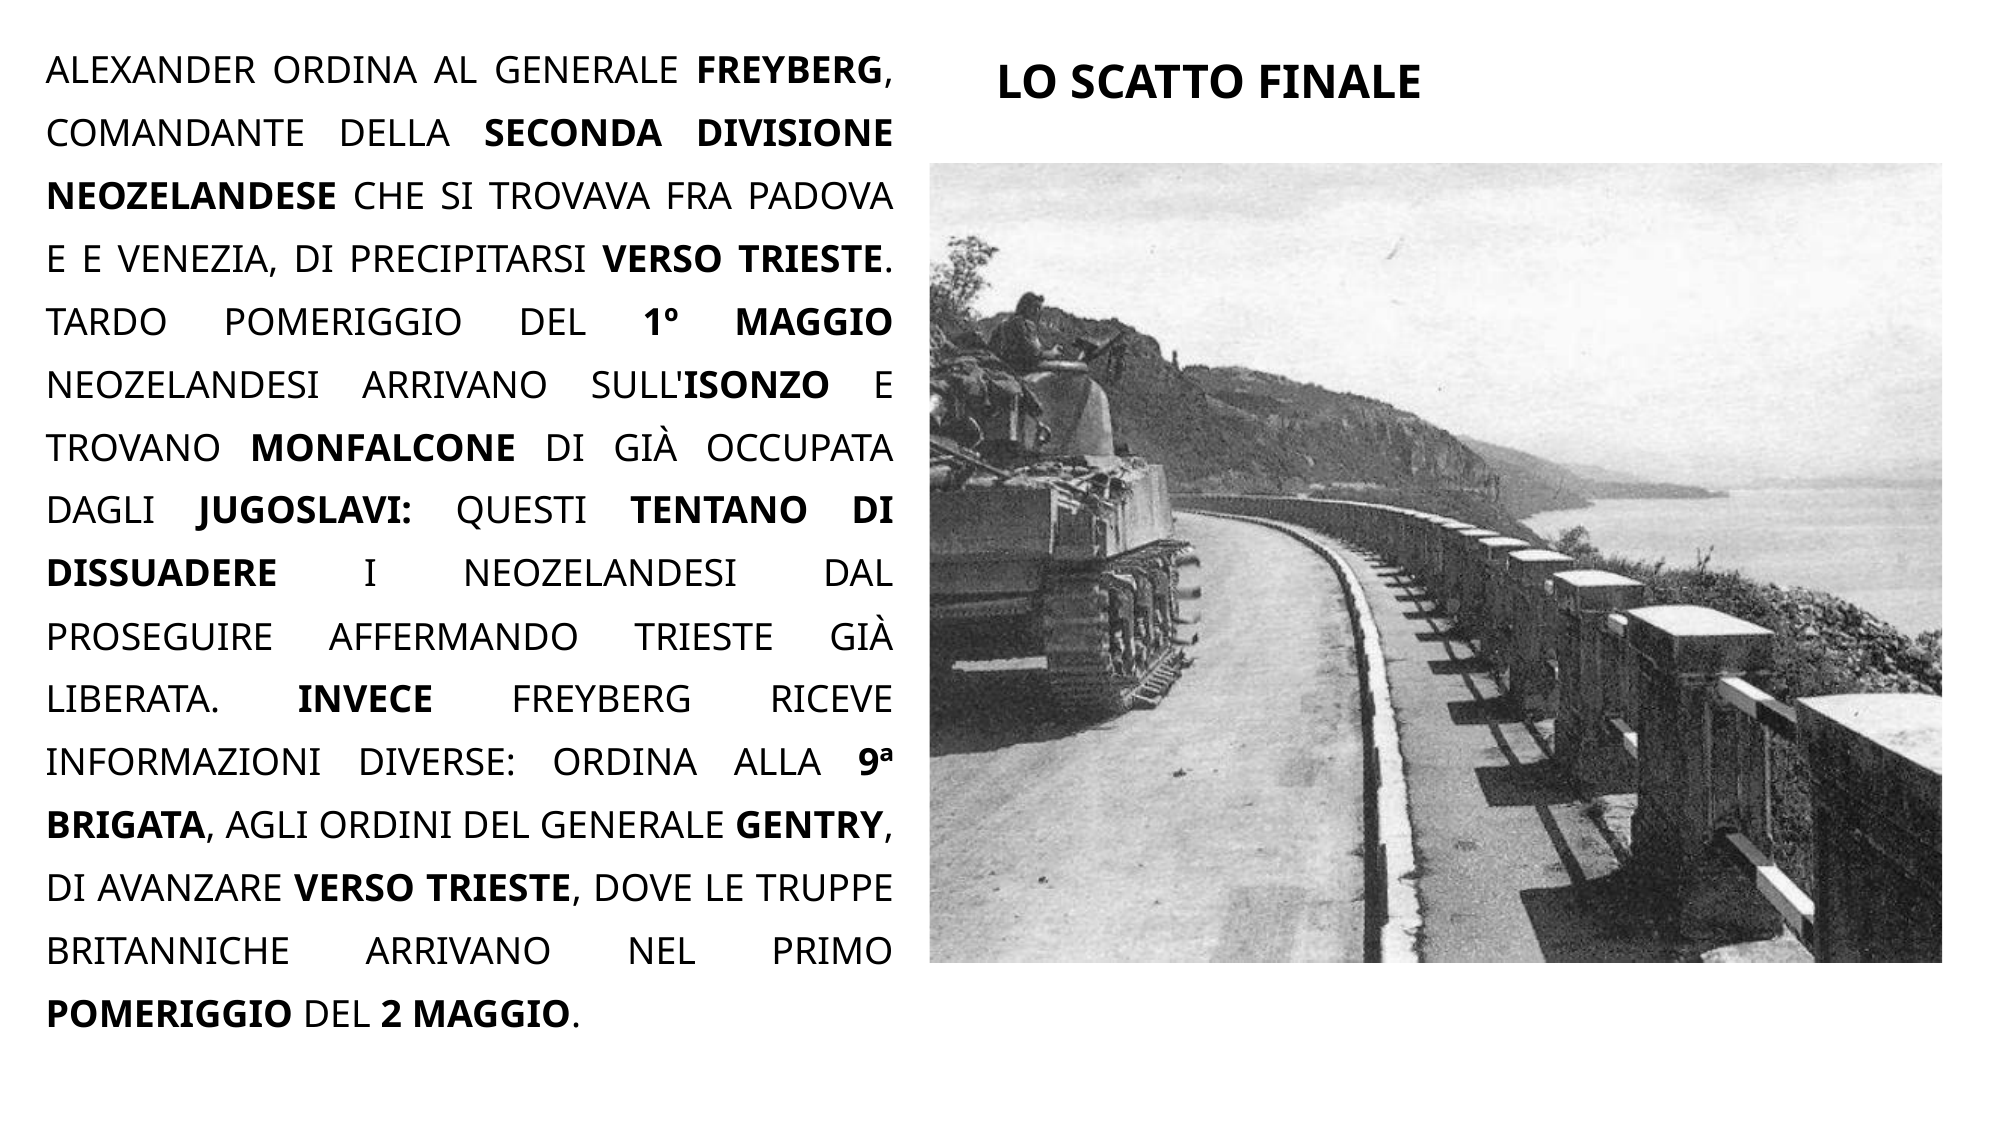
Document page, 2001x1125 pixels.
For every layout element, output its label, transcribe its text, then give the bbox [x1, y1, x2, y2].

picture [929, 163, 1943, 963]
list ALEXANDER ORDINA AL GENERALE FREYBERG, COMANDANTE DELLA SECONDA DIVISIONE NEOZELANDESE CHE SI TROVAVA FRA PADOVA E E VENEZIA, DI PRECIPITARSI VERSO TRIESTE. TARDO POMERIGGIO DEL 1º MAGGIO NEOZELANDESI ARRIVANO SULL'ISONZO E TROVANO MONFALCONE DI GIÀ OCCUPATA DAGLI JUGOSLAVI: QUESTI TENTANO DI DISSUADERE I NEOZELANDESI DAL PROSEGUIRE AFFERMANDO TRIESTE GIÀ LIBERATA. INVECE FREYBERG RICEVE INFORMAZIONI DIVERSE: ORDINA ALLA 9ª BRIGATA, AGLI ORDINI DEL GENERALE GENTRY, DI AVANZARE VERSO TRIESTE, DOVE LE TRUPPE BRITANNICHE ARRIVANO NEL PRIMO POMERIGGIO DEL 2 MAGGIO. [30, 20, 909, 1107]
title LO SCATTO FINALE [981, 50, 1891, 117]
